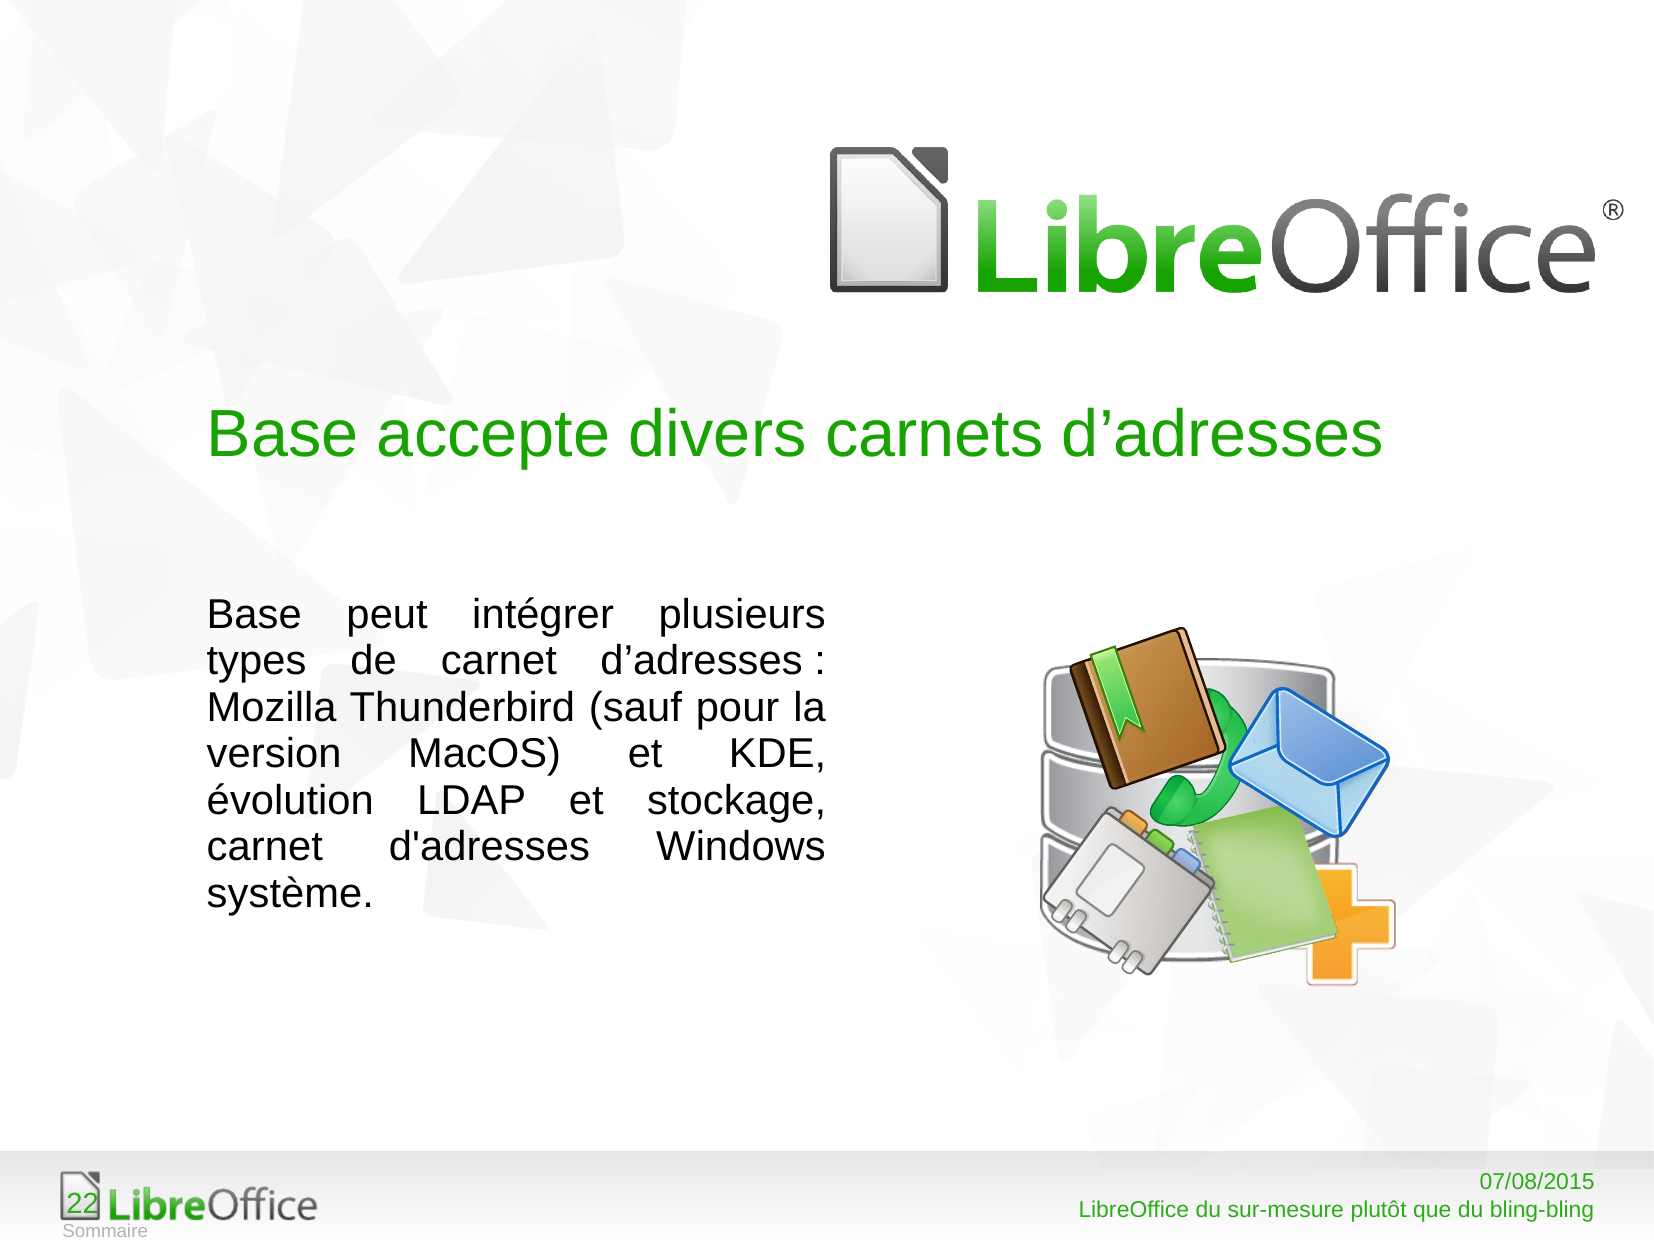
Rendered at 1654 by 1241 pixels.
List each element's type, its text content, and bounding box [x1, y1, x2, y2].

list Base peut intégrer plusieurs types de carnet d’adresses : Mozilla Thunderbird (sauf pour la version MacOS) et KDE, évolution LDAP et stockage, carnet d'adresses Windows système. [206, 590, 827, 1241]
title Base accepte divers carnets d’adresses [206, 395, 1477, 573]
picture [915, 548, 1654, 1169]
picture [41, 1152, 206, 1240]
picture [0, 0, 1654, 930]
